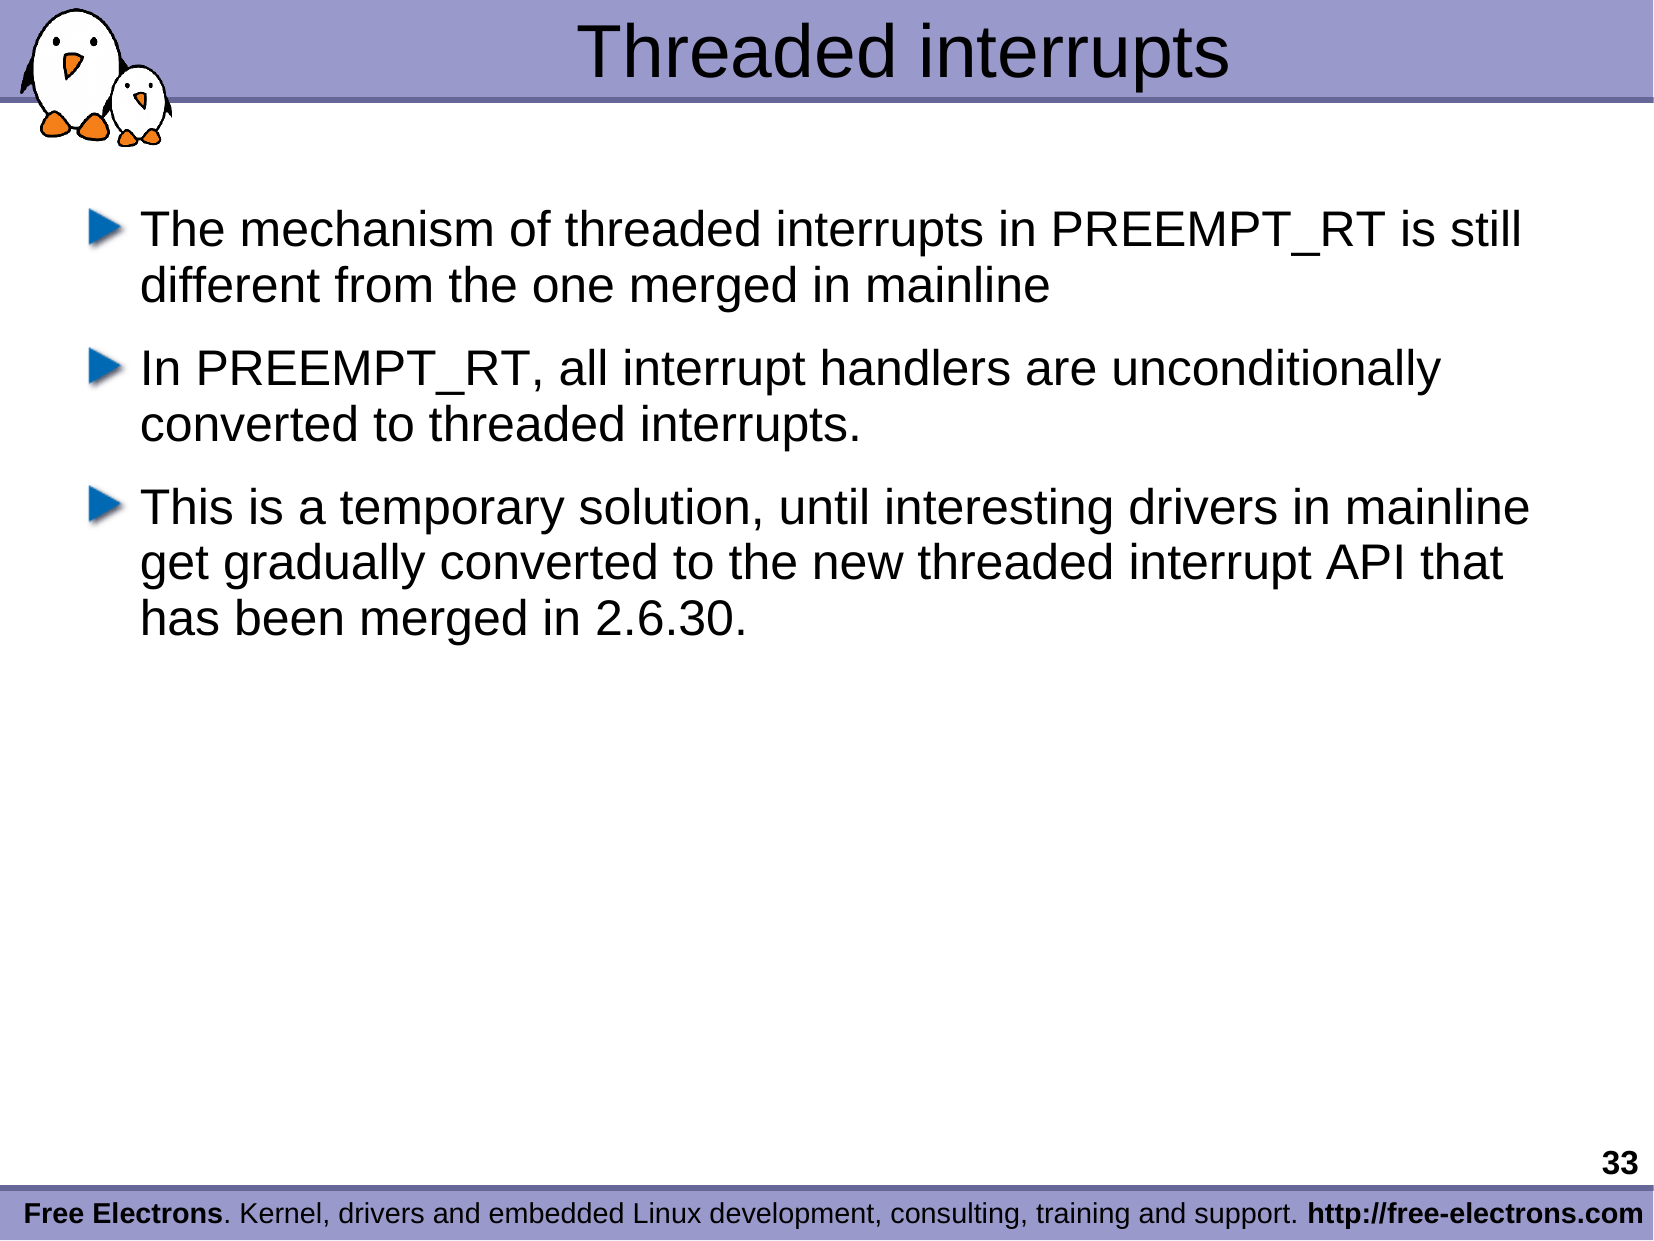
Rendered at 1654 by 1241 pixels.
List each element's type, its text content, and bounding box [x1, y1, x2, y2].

list The mechanism of threaded interrupts in PREEMPT_RT is still different from the one merged in mainline In PREEMPT_RT, all interrupt handlers are unconditionally converted to threaded interrupts. This is a temporary solution, until interesting drivers in mainline get gradually converted to the new threaded interrupt API that has been merged in 2.6.30. [68, 201, 1592, 1118]
title Threaded interrupts [178, 4, 1631, 98]
picture [20, 8, 172, 147]
